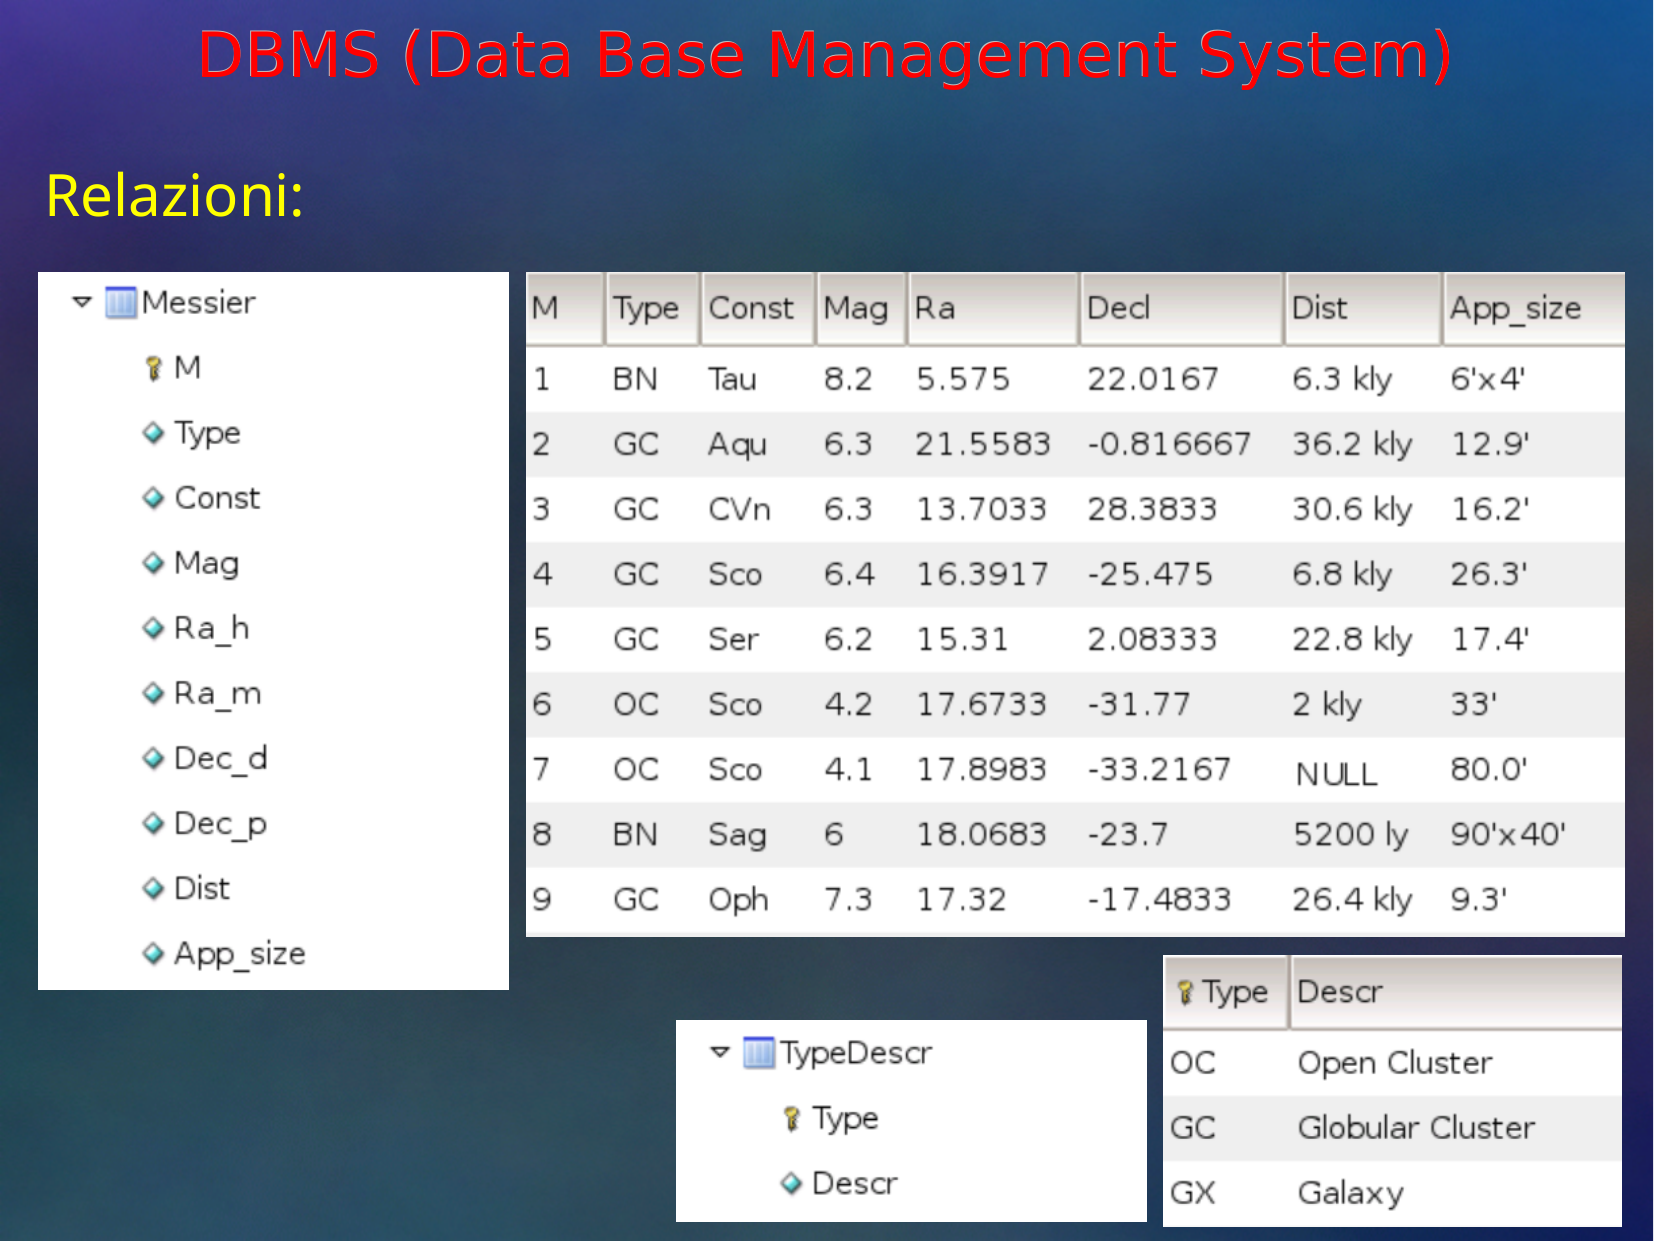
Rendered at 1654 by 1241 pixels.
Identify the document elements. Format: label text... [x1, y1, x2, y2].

text_box Relazioni: [9, 154, 371, 234]
picture [0, 0, 1654, 1241]
